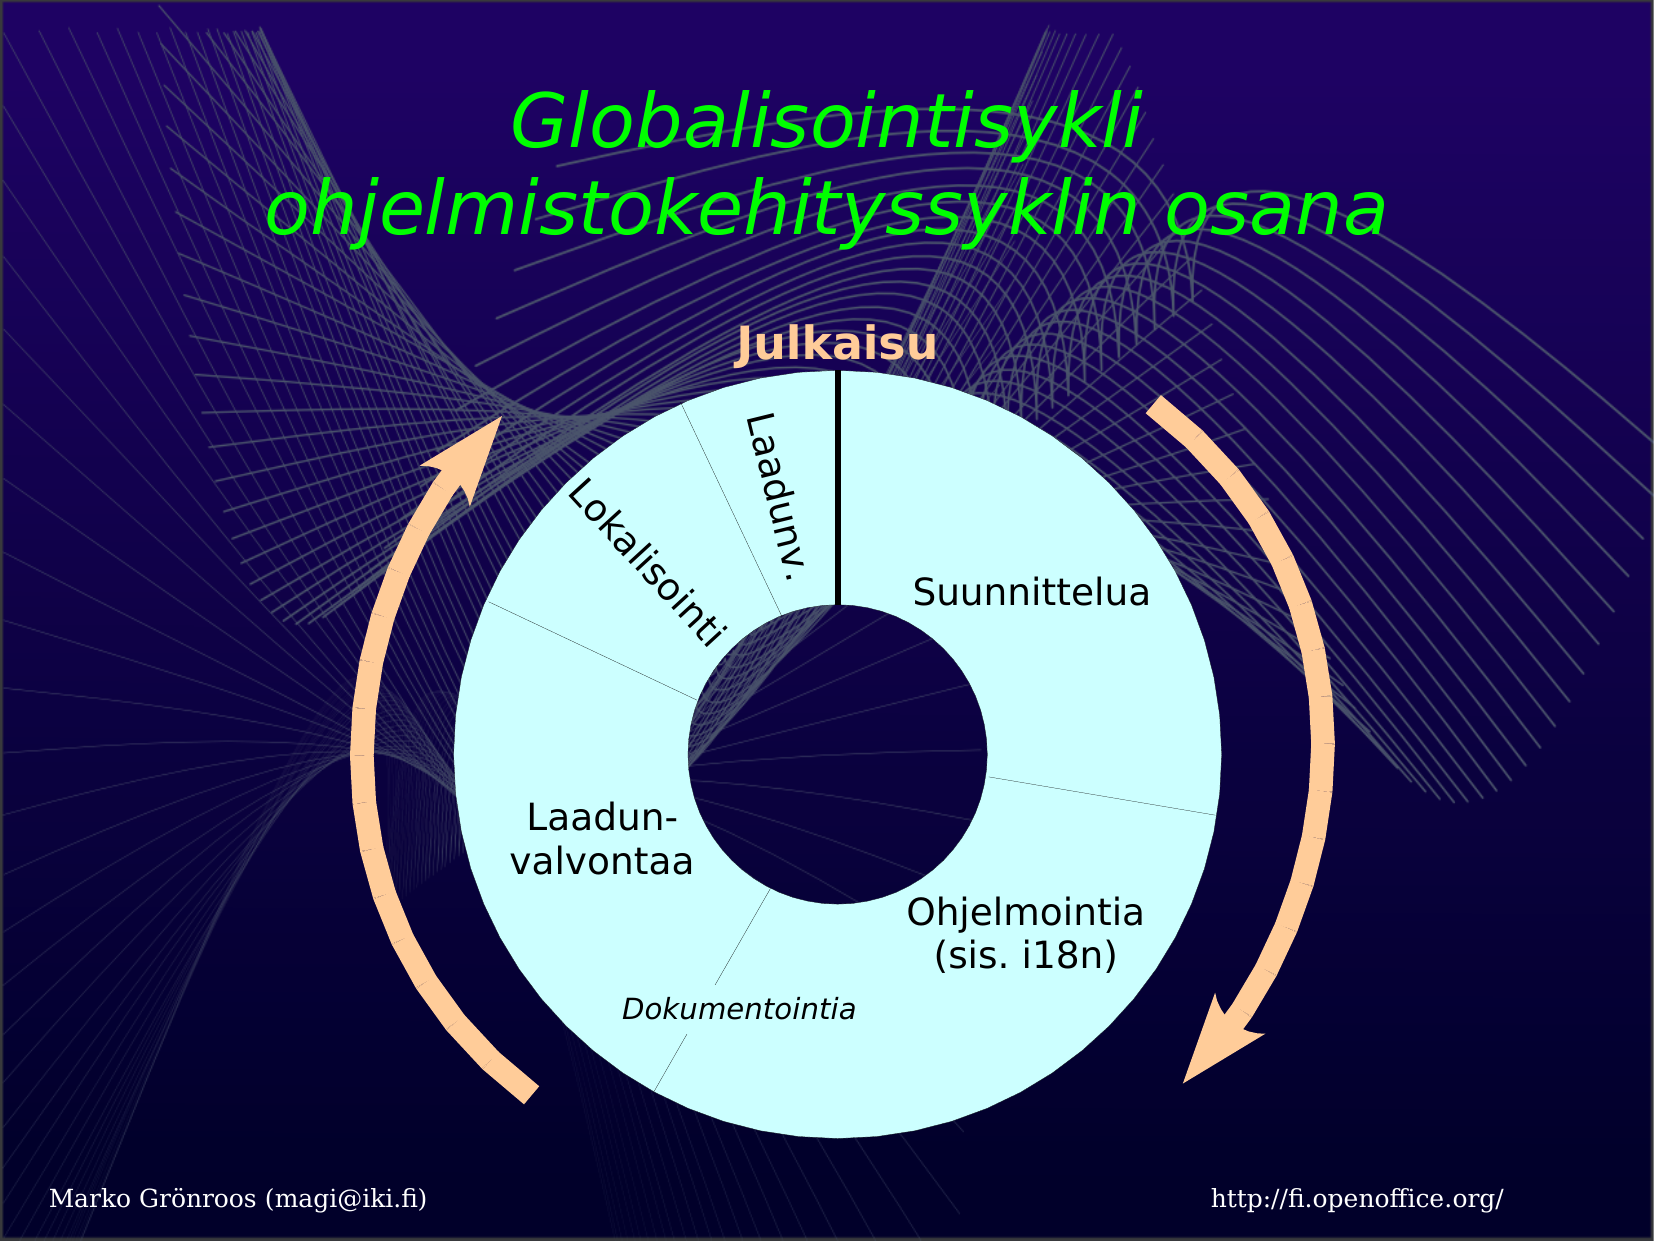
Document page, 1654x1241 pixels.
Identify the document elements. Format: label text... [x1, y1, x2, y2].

chart [123, 291, 1535, 1166]
title Globalisointisykli ohjelmistokehityssyklin osana [121, 61, 1534, 269]
picture [0, 0, 1654, 1241]
